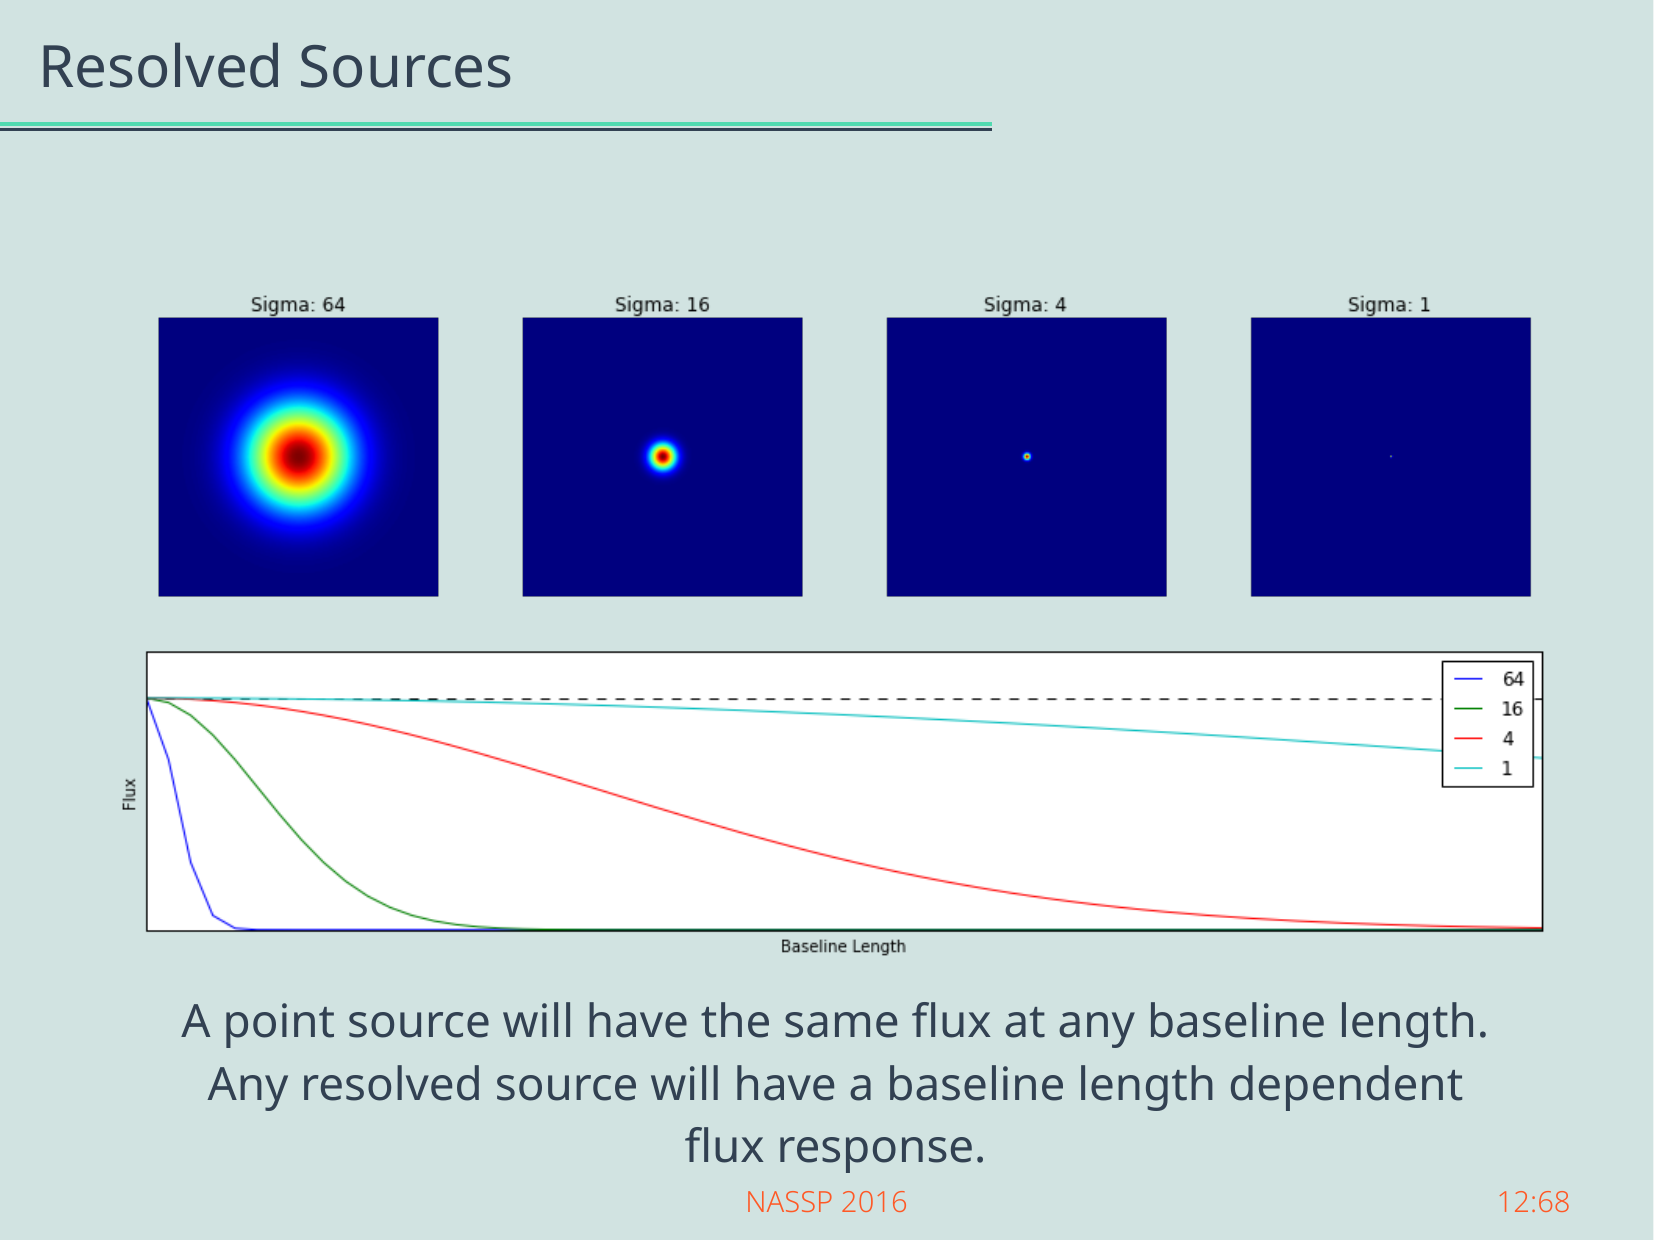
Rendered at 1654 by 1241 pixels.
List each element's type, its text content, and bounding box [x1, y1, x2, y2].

picture [112, 285, 1553, 965]
text_box Resolved Sources [23, 17, 1063, 103]
text_box A point source will have the same flux at any baseline length. Any resolved source will have a baseline length dependent flux response. [159, 981, 1512, 1107]
